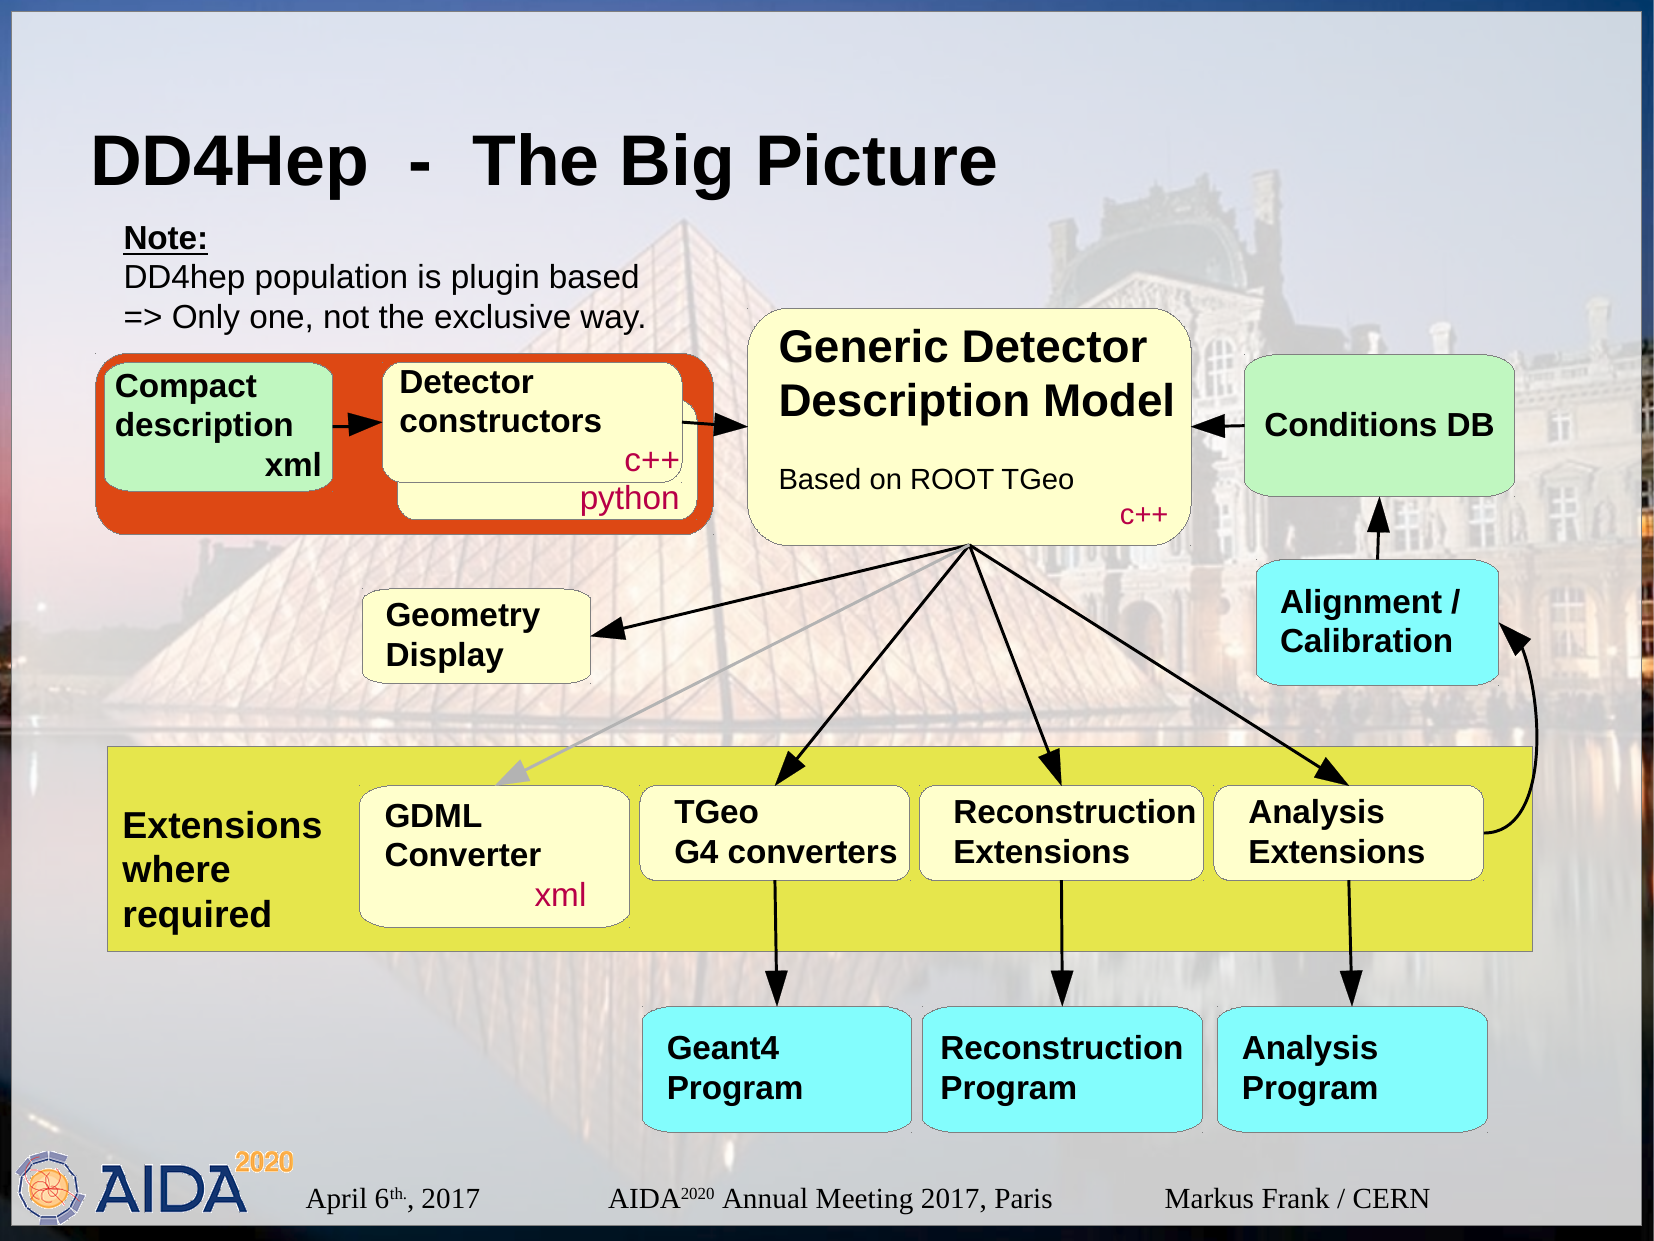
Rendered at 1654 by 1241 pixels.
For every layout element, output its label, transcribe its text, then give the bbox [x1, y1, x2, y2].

text_box => Only one, not the exclusive way. [123, 298, 648, 338]
text_box Extensions [122, 804, 323, 850]
text_box xml [264, 446, 323, 486]
text_box GDML [384, 797, 483, 836]
text_box c++ [1078, 497, 1169, 533]
text_box Reconstruction [953, 793, 1197, 834]
text_box G4 converters [674, 833, 898, 873]
text_box Generic Detector [778, 321, 1161, 375]
text_box [923, 970, 1203, 1132]
picture [0, 0, 1654, 1241]
text_box Geometry [385, 596, 541, 637]
text_box Description Model [778, 375, 1176, 430]
text_box Program [940, 1069, 1078, 1109]
text_box DD4hep population is plugin based [123, 258, 641, 298]
text_box Program [666, 1069, 804, 1109]
text_box [642, 970, 912, 1132]
text_box DD4Hep - The Big Picture [90, 120, 1085, 206]
text_box where [122, 848, 231, 893]
text_box [1217, 970, 1487, 1132]
text_box Geant4 [666, 1029, 780, 1069]
text_box c++ [624, 441, 681, 482]
text_box Analysis [1248, 793, 1386, 833]
text_box Calibration [1279, 622, 1454, 663]
text_box constructors [399, 402, 603, 442]
text_box Detector [399, 363, 544, 402]
text_box description [114, 406, 295, 447]
text_box [107, 746, 1533, 952]
text_box Display [385, 636, 504, 676]
text_box [1244, 354, 1515, 533]
text_box [362, 588, 627, 683]
text_box Extensions [953, 833, 1131, 873]
text_box Based on ROOT TGeo [778, 463, 1076, 499]
text_box Alignment / [1279, 583, 1461, 623]
text_box python [579, 482, 680, 519]
text_box Extensions [1248, 833, 1426, 873]
text_box [95, 308, 1225, 545]
text_box [1257, 559, 1531, 685]
text_box Note: [123, 219, 218, 258]
text_box Converter [384, 836, 542, 877]
text_box Analysis [1241, 1029, 1379, 1069]
text_box Compact [114, 367, 267, 406]
text_box TGeo [674, 793, 778, 833]
text_box xml [534, 876, 587, 916]
text_box Reconstruction [940, 1029, 1185, 1070]
text_box Program [1241, 1069, 1379, 1109]
text_box Conditions DB [1264, 406, 1495, 446]
text_box required [122, 893, 273, 938]
